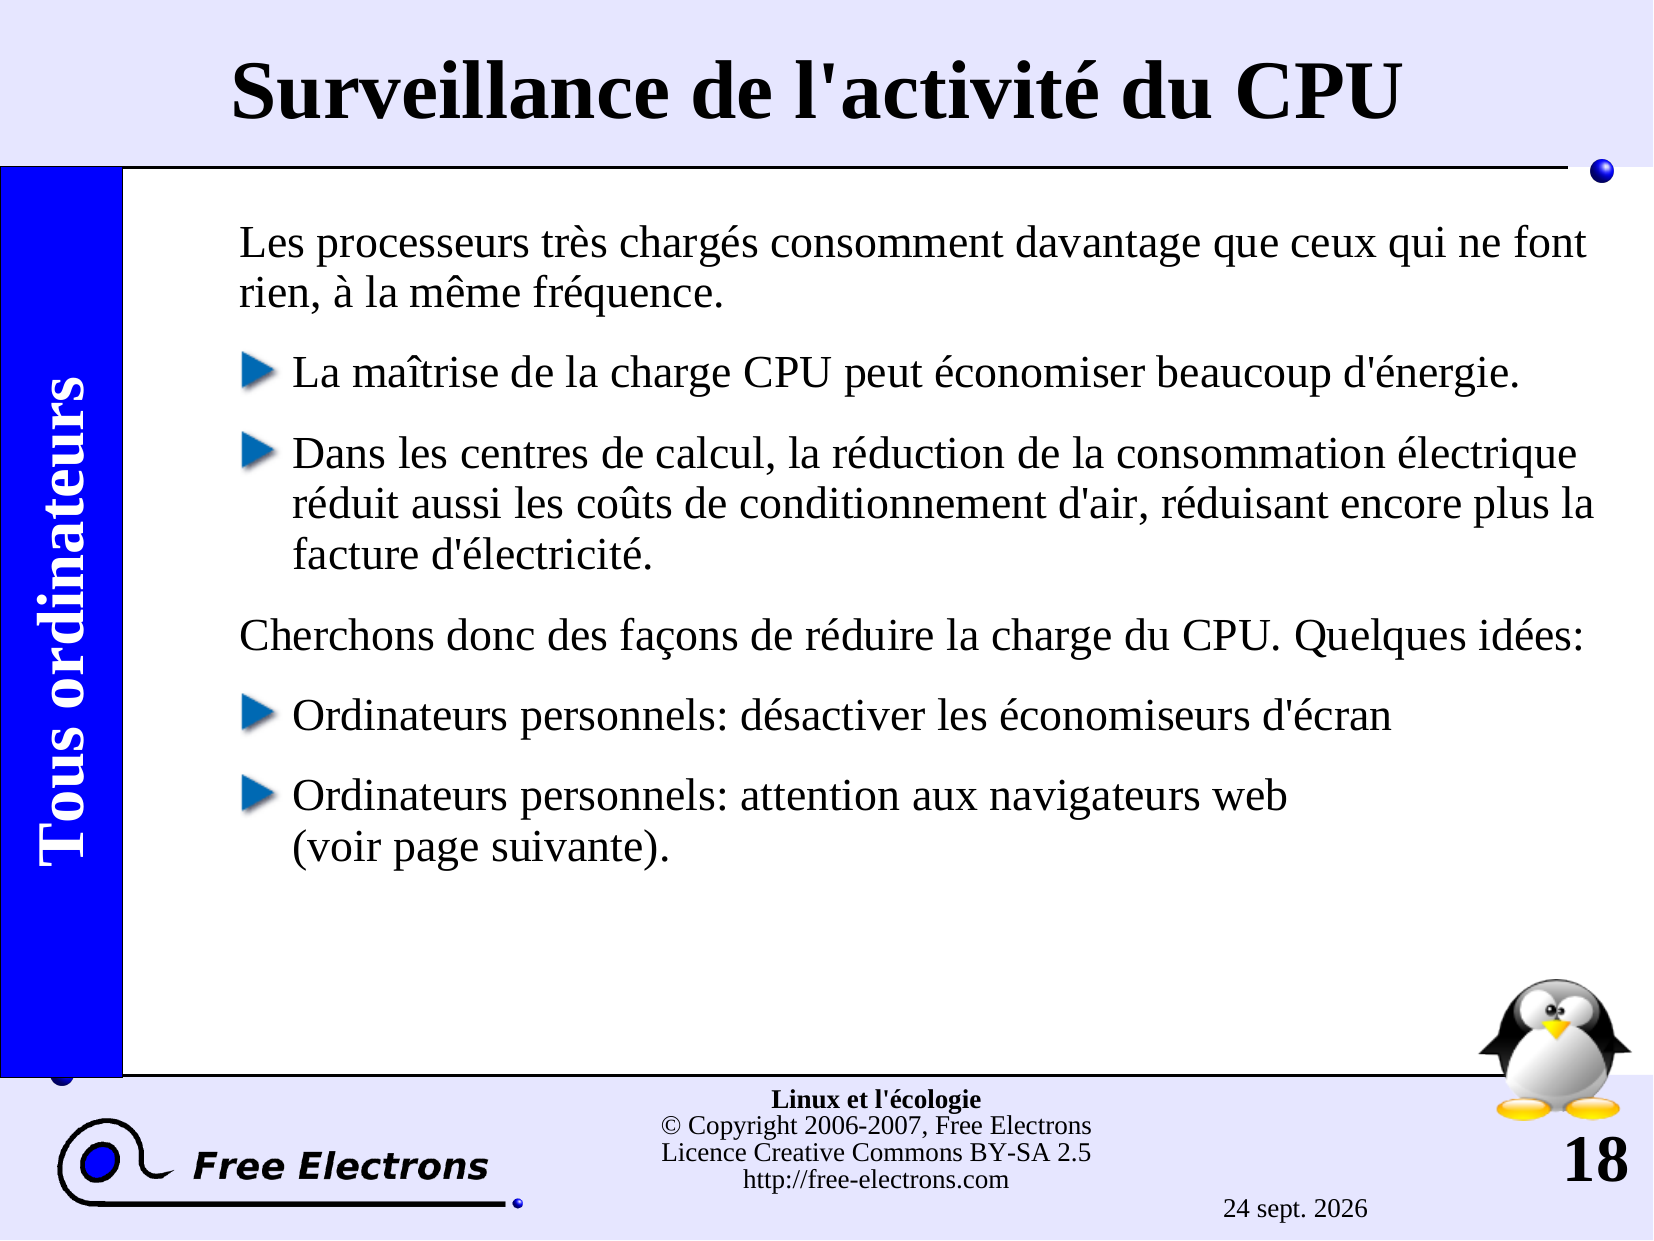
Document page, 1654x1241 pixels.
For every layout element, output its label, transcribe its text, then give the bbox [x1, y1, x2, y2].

picture [1476, 979, 1634, 1121]
title Surveillance de l'activité du CPU [33, 29, 1604, 153]
list Les processeurs très chargés consomment davantage que ceux qui ne font rien, à la même fréquence. La maîtrise de la charge CPU peut économiser beaucoup d'énergie. Dans les centres de calcul, la réduction de la consommation électrique réduit aussi les coûts de conditionnement d'air, réduisant encore plus la facture d'électricité. Cherchons donc des façons de réduire la charge du CPU. Quelques idées: Ordinateurs personnels: désactiver les économiseurs d'écran Ordinateurs personnels: attention aux navigateurs web (voir page suivante). [221, 216, 1601, 1066]
text_box Tous ordinateurs [0, 166, 123, 1078]
picture [50, 1107, 527, 1216]
